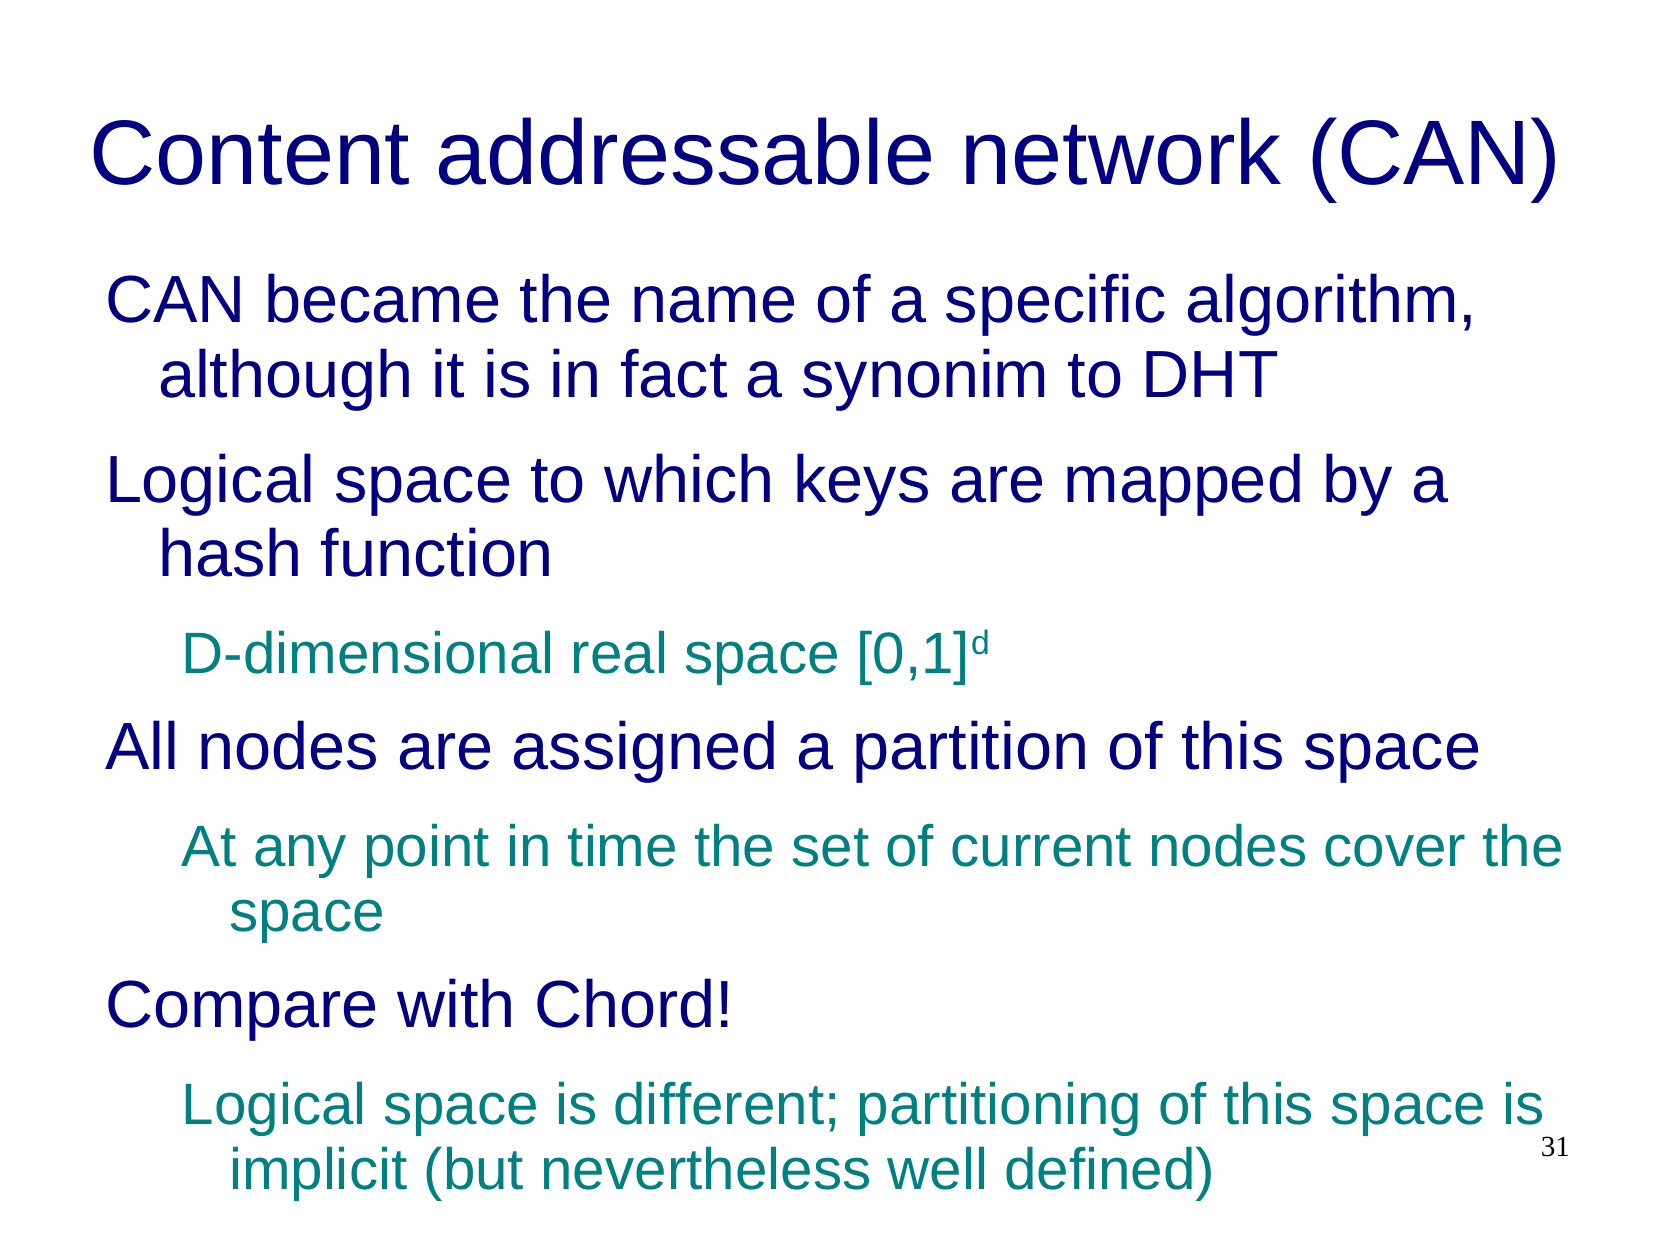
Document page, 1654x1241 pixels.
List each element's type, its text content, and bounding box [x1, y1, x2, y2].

title Content addressable network (CAN) [82, 49, 1571, 257]
list CAN became the name of a specific algorithm, although it is in fact a synonim to DHT Logical space to which keys are mapped by a hash function D-dimensional real space [0,1]d All nodes are assigned a partition of this space At any point in time the set of current nodes cover the space Compare with Chord! Logical space is different; partitioning of this space is implicit (but nevertheless well defined) [87, 262, 1576, 1201]
